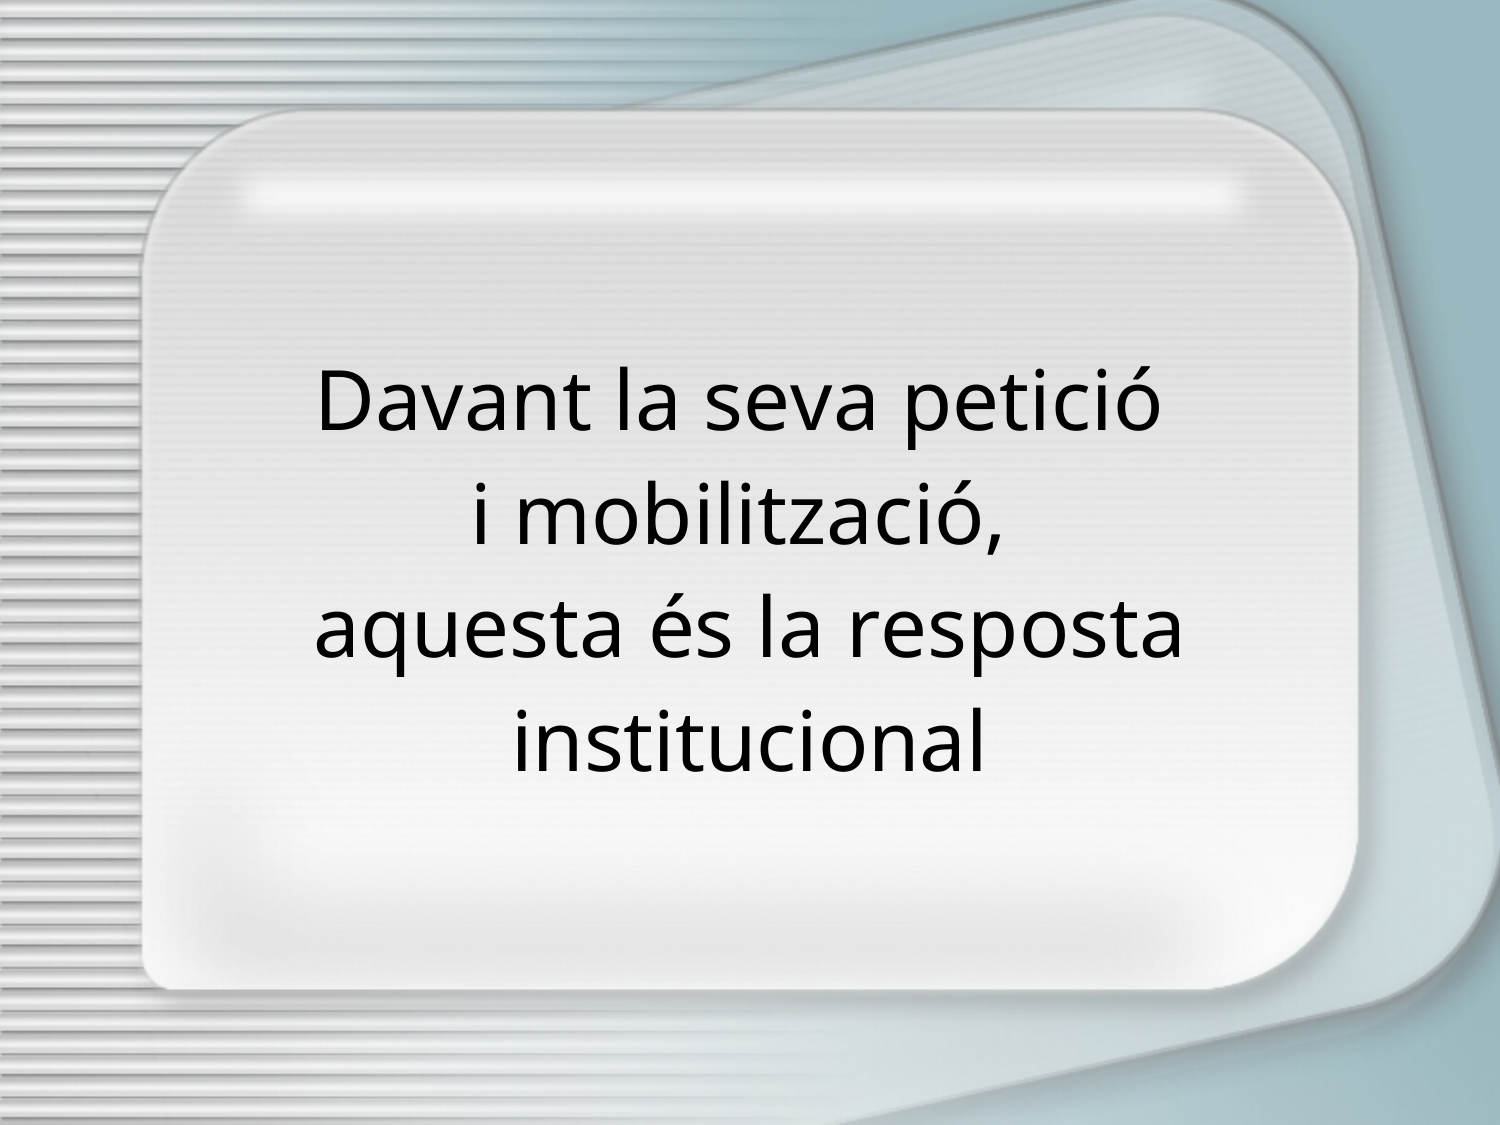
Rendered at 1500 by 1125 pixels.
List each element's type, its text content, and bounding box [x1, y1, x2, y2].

picture [0, 0, 1500, 1125]
title Davant la seva petició i mobilització, aquesta és la resposta institucional [112, 361, 1388, 777]
